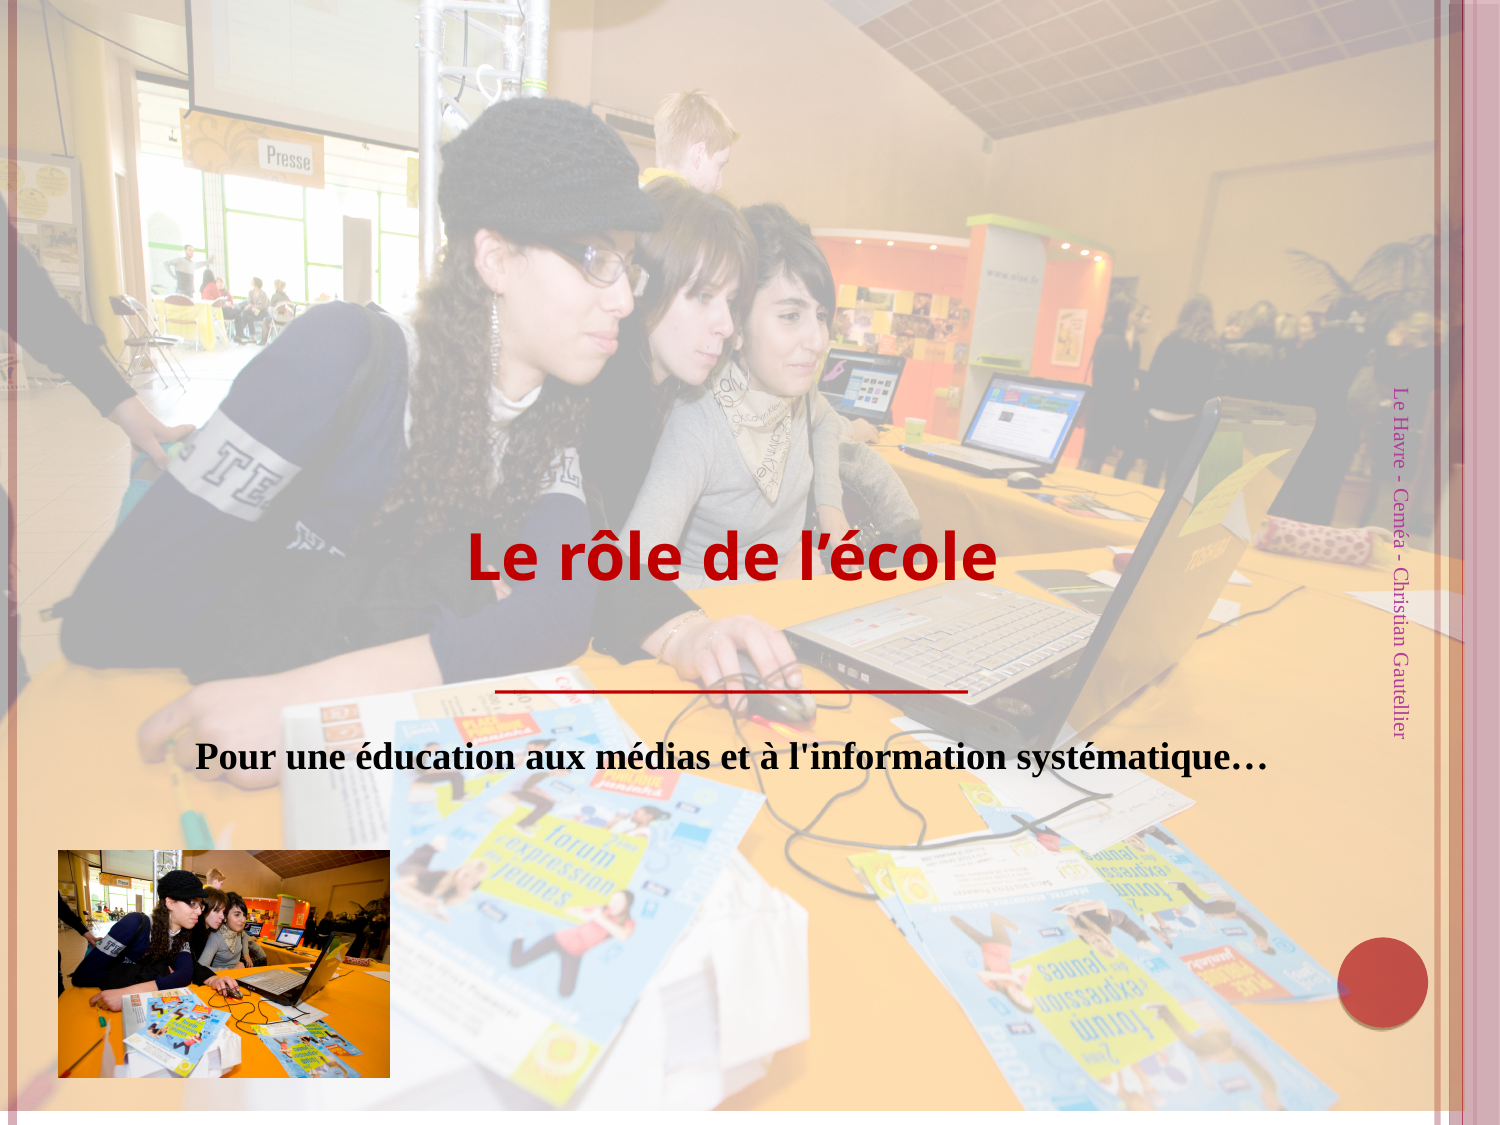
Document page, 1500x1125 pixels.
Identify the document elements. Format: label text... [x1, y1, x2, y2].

title Le rôle de l’école ________________________ Pour une éducation aux médias et à l'information systématique… [0, 0, 1465, 1111]
picture [58, 850, 390, 1078]
footer Le Havre - Ceméa - Christian Gautellier [1379, 380, 1440, 906]
